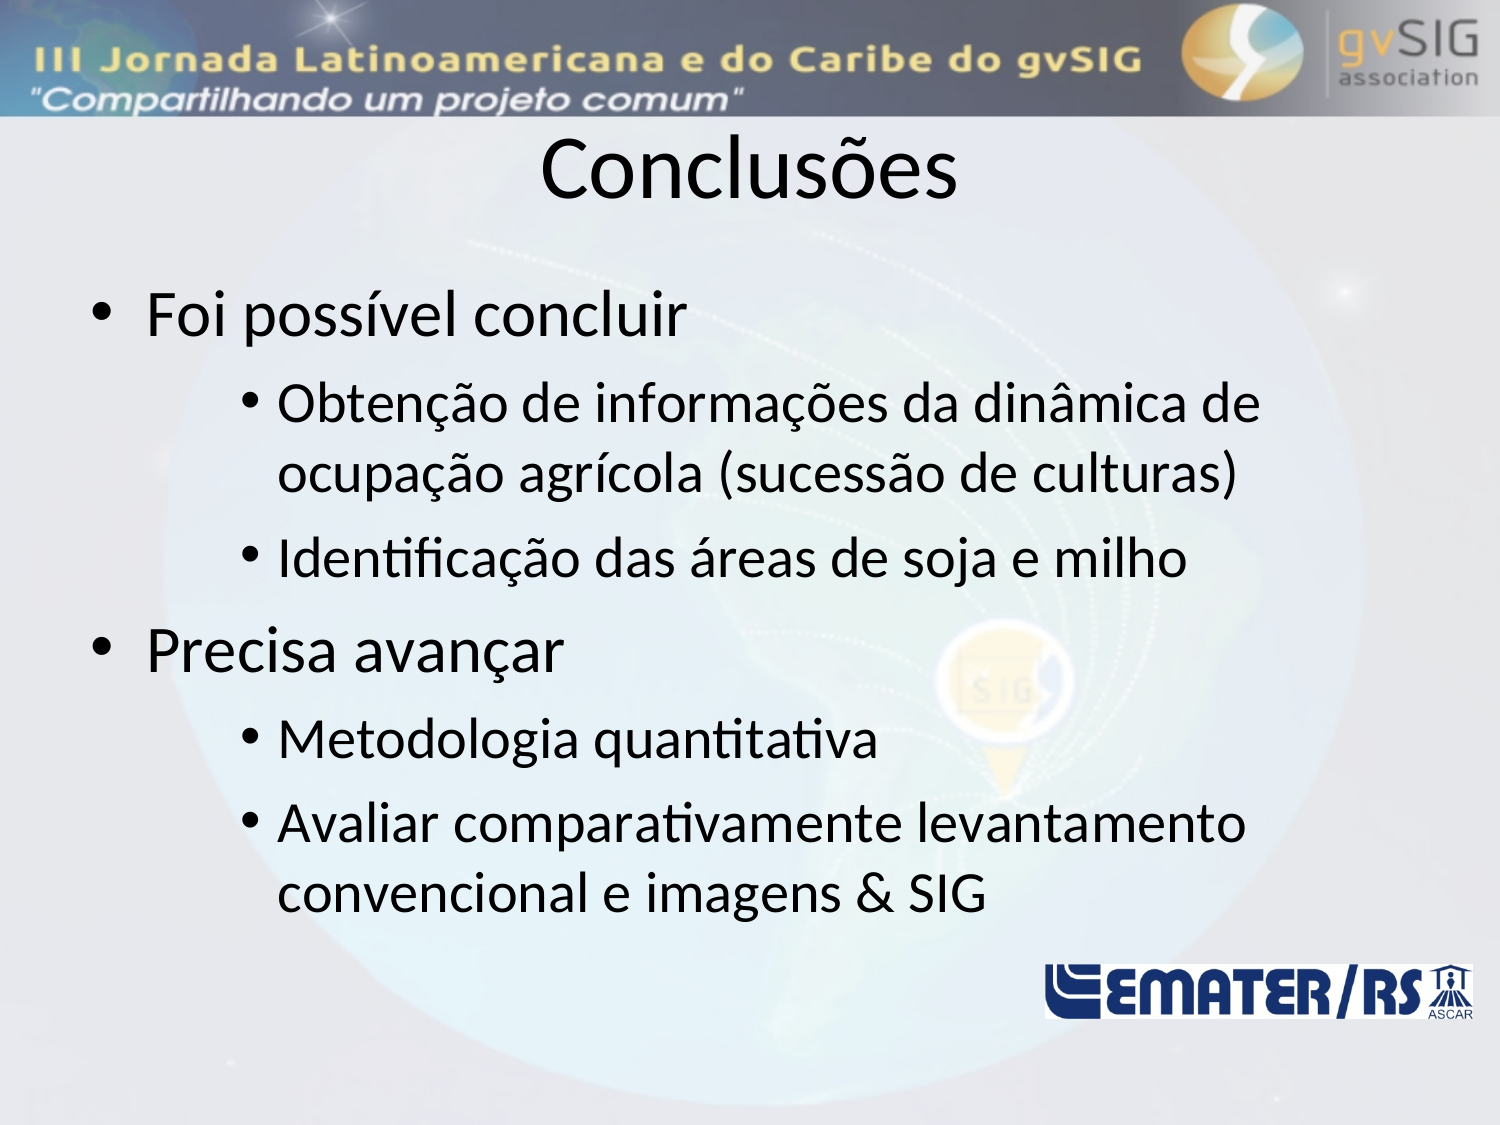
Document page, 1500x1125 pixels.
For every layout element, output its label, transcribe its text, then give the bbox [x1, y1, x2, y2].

title Conclusões [75, 67, 1426, 256]
picture [0, 0, 1500, 1125]
list Foi possível concluir Obtenção de informações da dinâmica de ocupação agrícola (sucessão de culturas) Identificação das áreas de soja e milho Precisa avançar Metodologia quantitativa Avaliar comparativamente levantamento convencional e imagens & SIG [75, 262, 1426, 1005]
